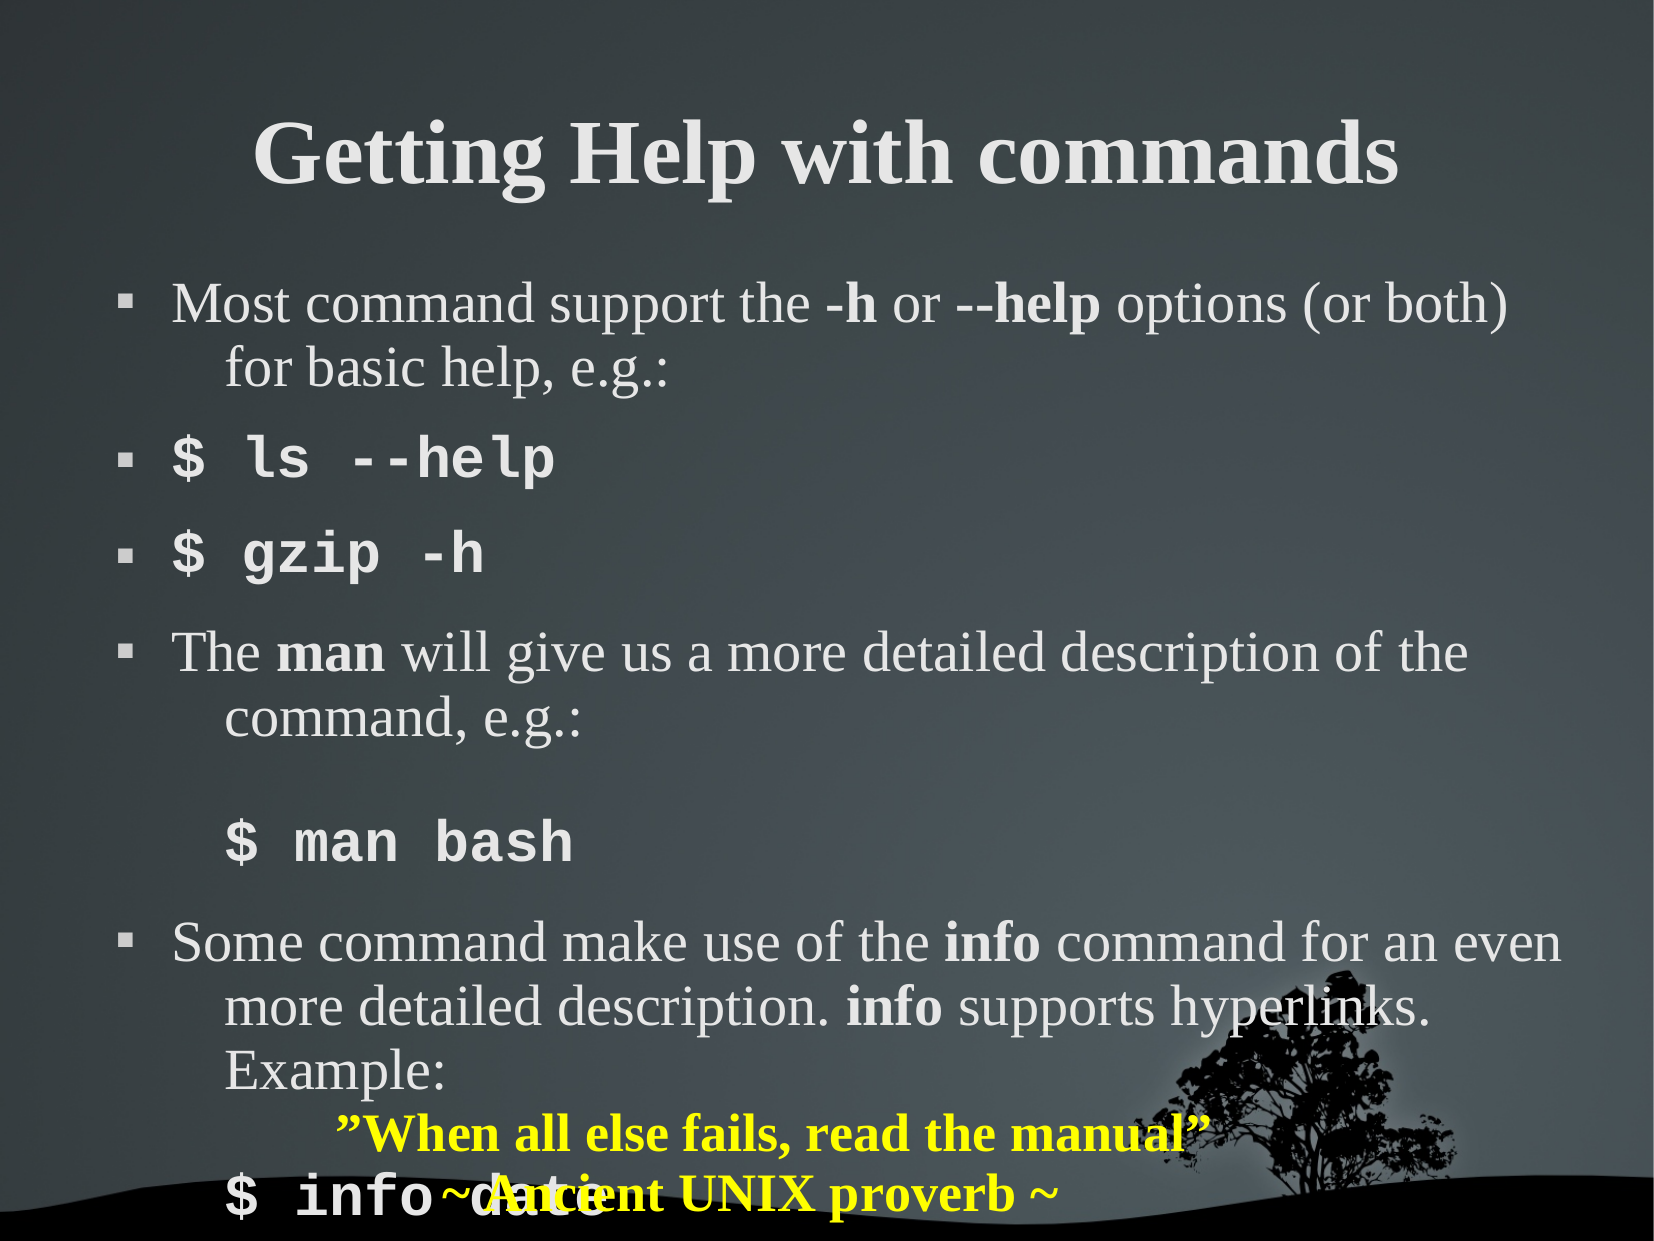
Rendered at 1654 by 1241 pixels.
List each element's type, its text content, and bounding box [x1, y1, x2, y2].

picture [0, 0, 1654, 1241]
title Getting Help with commands [82, 49, 1571, 257]
text_box ”When all else fails, read the manual” ~ Ancient UNIX proverb ~ [246, 1103, 1467, 1241]
list Most command support the -h or --help options (or both) for basic help, e.g.: $ ls --help $ gzip -h The man will give us a more detailed description of the command, e.g.: $ man bash Some command make use of the info command for an even more detailed description. info supports hyperlinks. Example: $ info date [82, 270, 1571, 1226]
